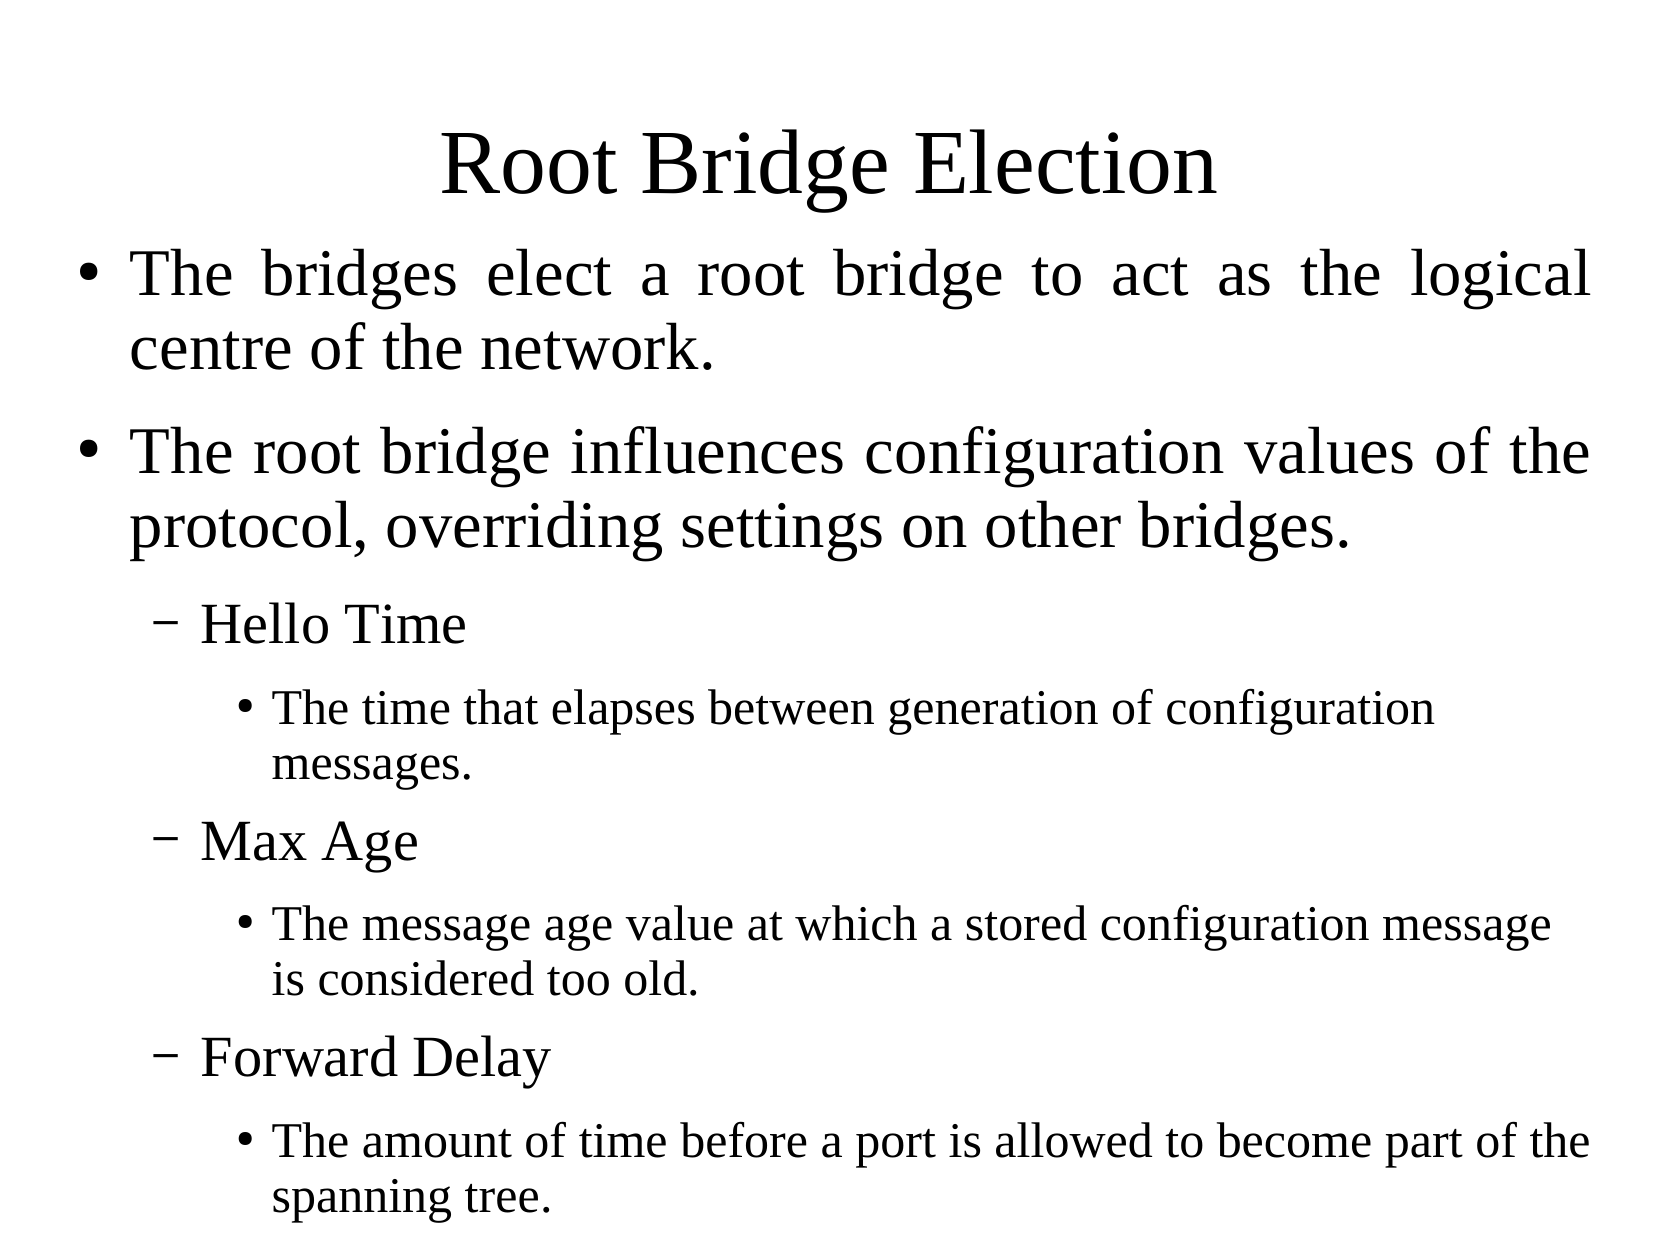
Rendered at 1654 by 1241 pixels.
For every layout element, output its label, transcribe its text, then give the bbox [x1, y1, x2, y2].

title Root Bridge Election [123, 59, 1536, 236]
list The bridges elect a root bridge to act as the logical centre of the network. The root bridge influences configuration values of the protocol, overriding settings on other bridges. Hello Time The time that elapses between generation of configuration messages. Max Age The message age value at which a stored configuration message is considered too old. Forward Delay The amount of time before a port is allowed to become part of the spanning tree. [59, 236, 1595, 1224]
